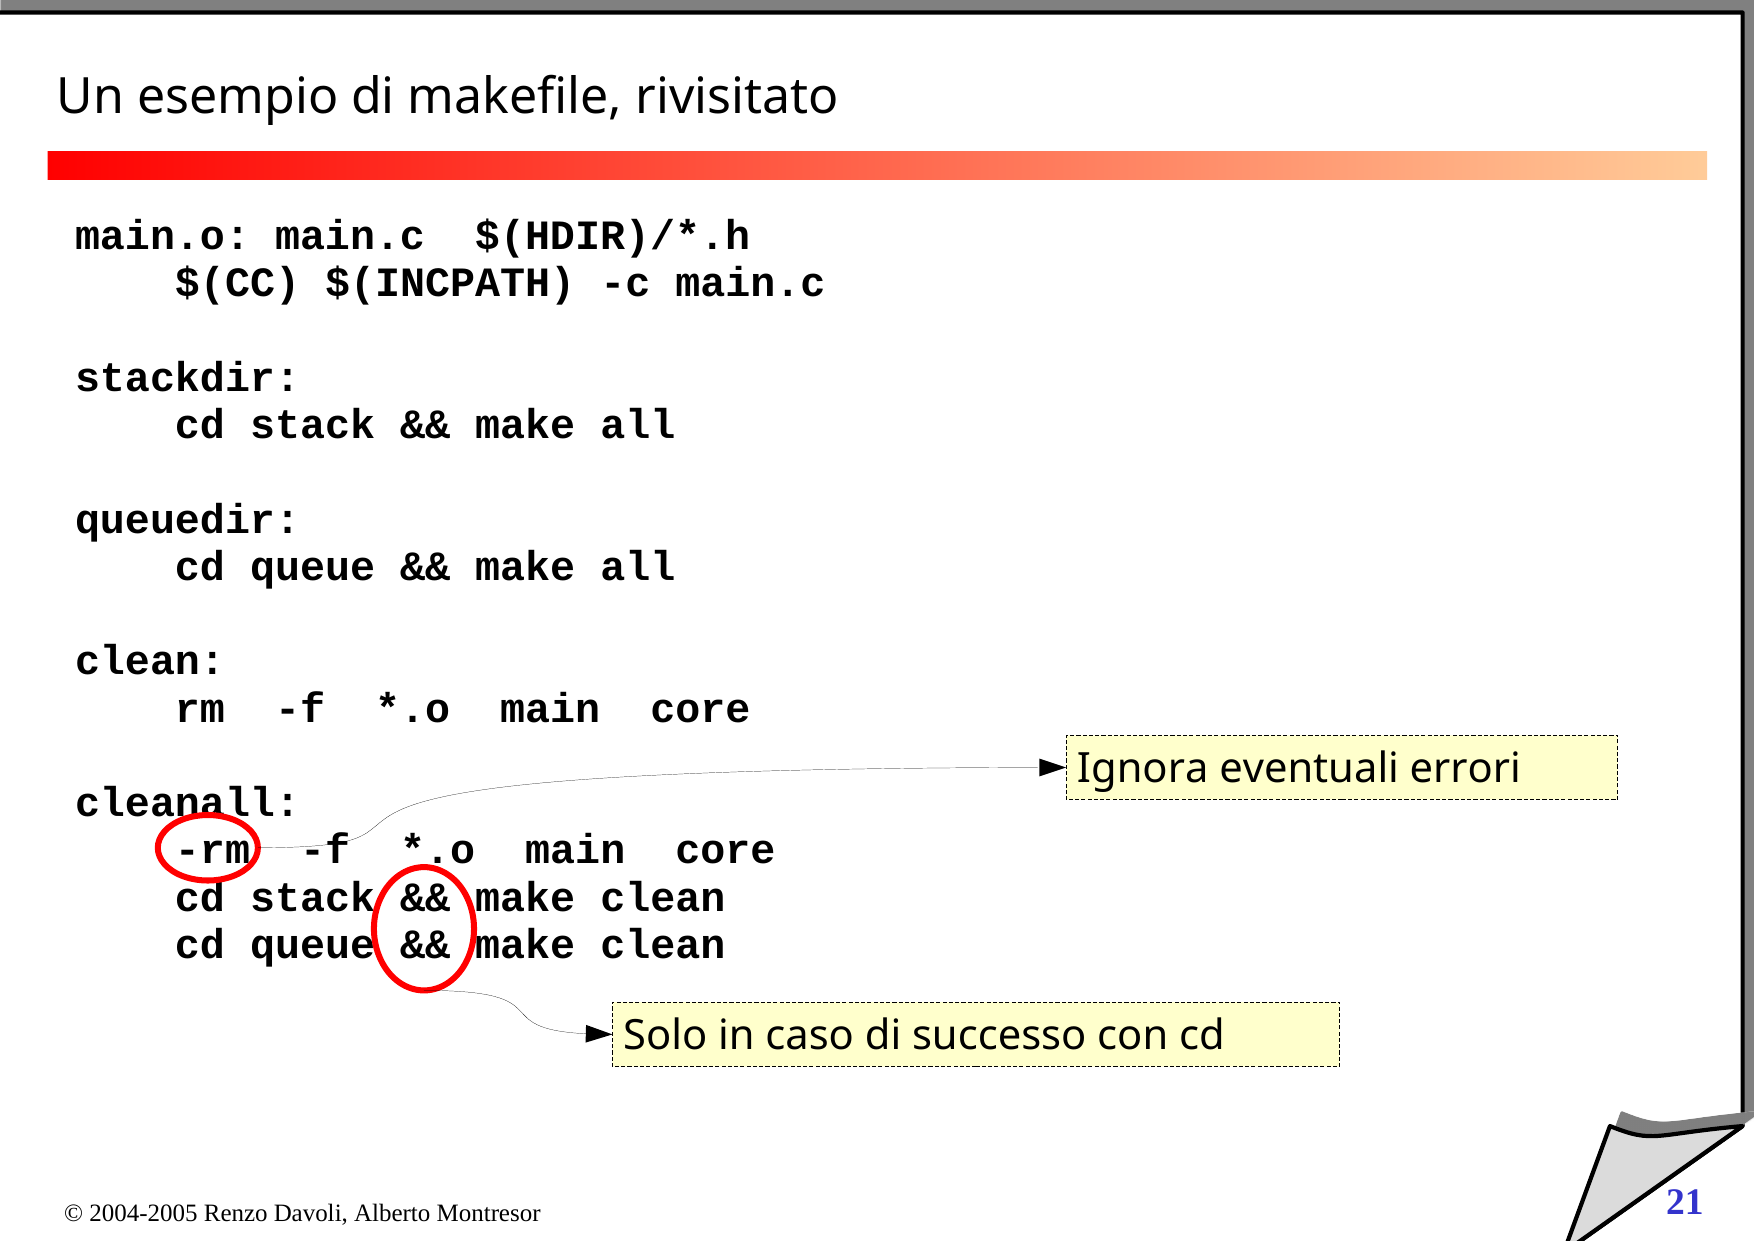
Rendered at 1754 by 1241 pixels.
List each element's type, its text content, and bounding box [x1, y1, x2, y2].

text_box Solo in caso di successo con cd [612, 1002, 1340, 1067]
text_box Ignora eventuali errori [1066, 735, 1618, 800]
list main.o: main.c $(HDIR)/*.h $(CC) $(INCPATH) -c main.c stackdir: cd stack && make all queuedir: cd queue && make all clean: rm -f *.o main core cleanall: -rm -f *.o main core cd stack && make clean cd queue && make clean [58, 206, 1696, 1061]
title Un esempio di makefile, rivisitato [40, 40, 1714, 153]
list main.o: main.c $(HDIR)/*.h $(CC) $(INCPATH) -c main.c stackdir: cd stack && make all queuedir: cd queue && make all clean: rm -f *.o main core cleanall: -rm -f *.o main core cd stack && make clean cd queue && make clean [377, 871, 471, 987]
